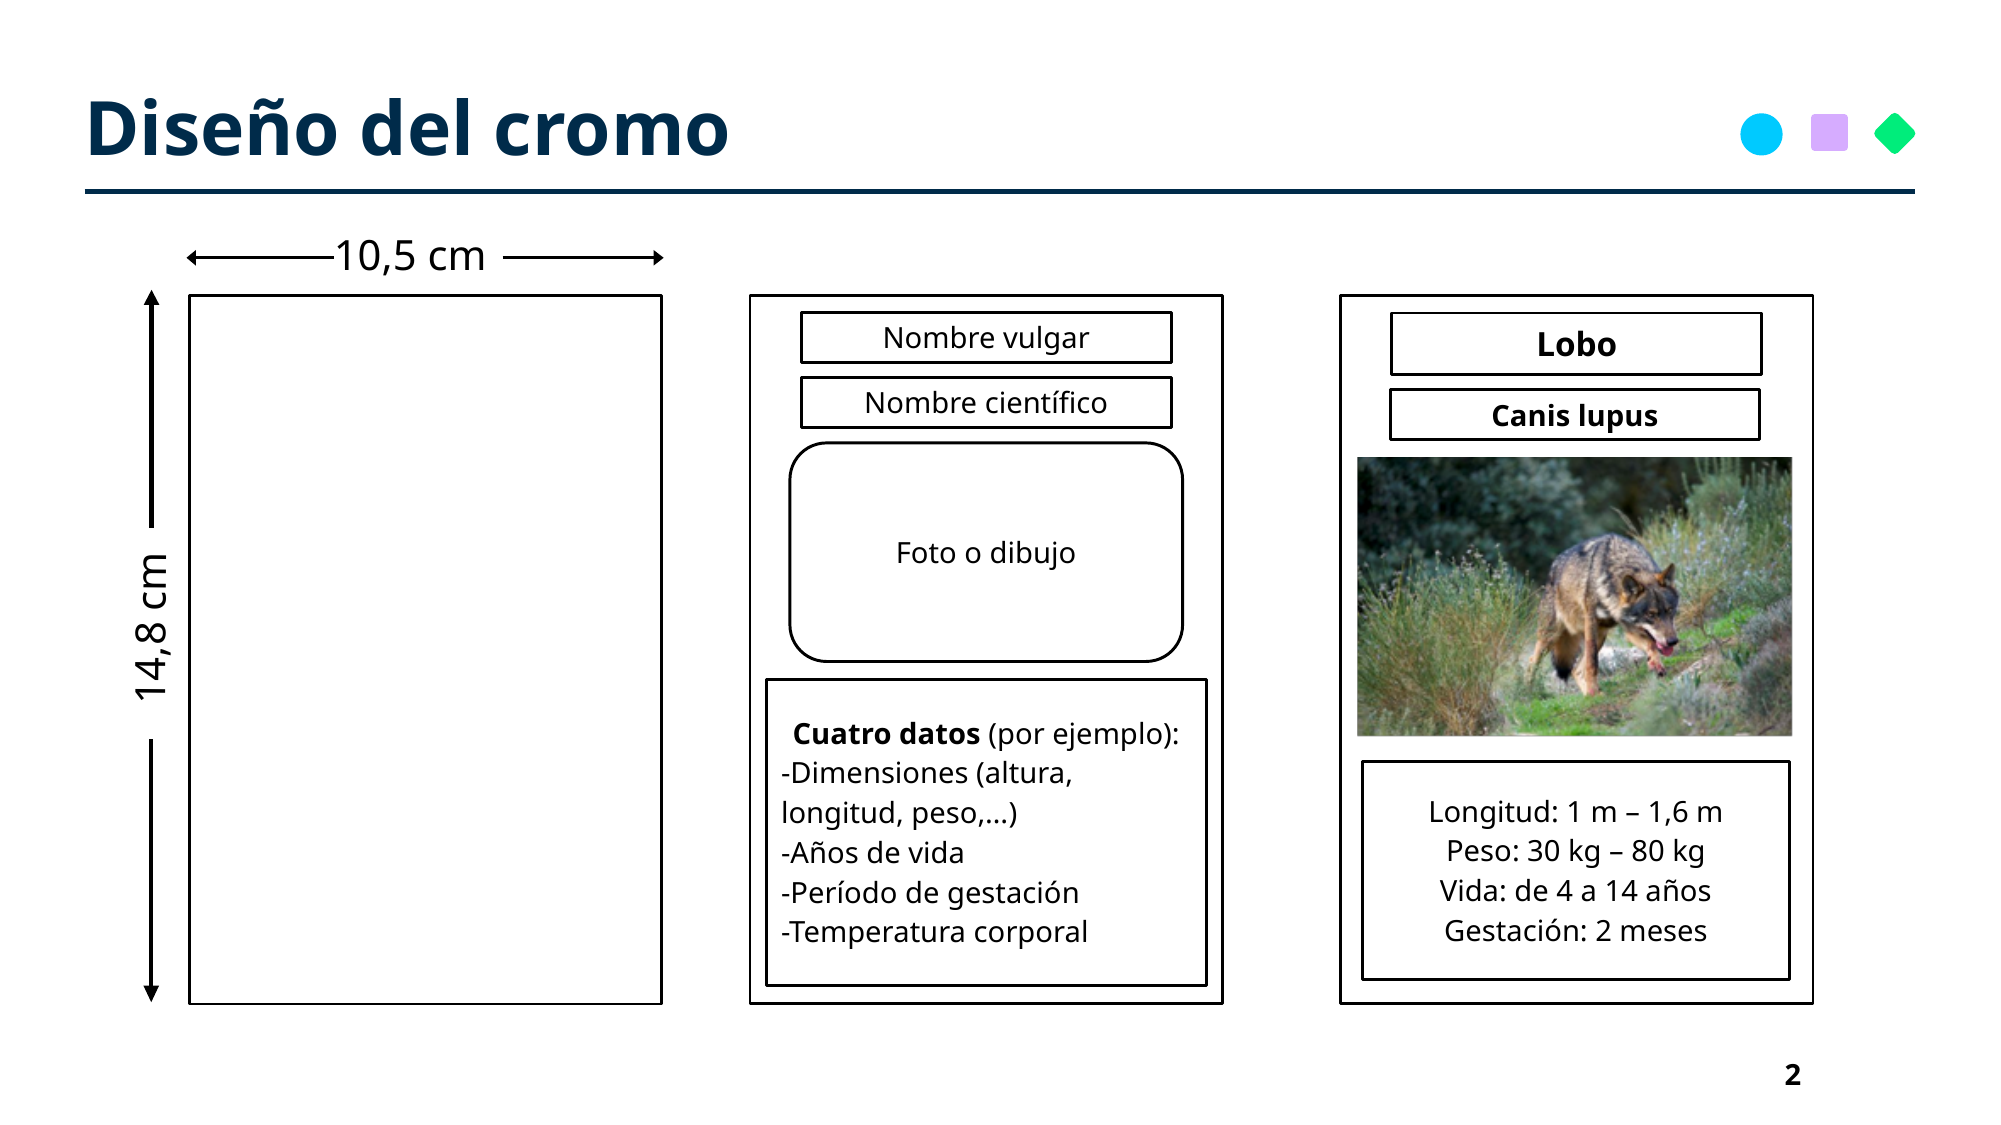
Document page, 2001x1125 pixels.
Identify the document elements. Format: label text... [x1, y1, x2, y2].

text_box 14,8 cm [115, 545, 184, 720]
text_box Nombre científico [801, 377, 1172, 428]
text_box Foto o dibujo [789, 442, 1183, 662]
text_box Longitud: 1 m – 1,6 m Peso: 30 kg – 80 kg Vida: de 4 a 14 años Gestación: 2 meses [1362, 761, 1790, 980]
text_box Canis lupus [1390, 389, 1760, 440]
text_box Cuatro datos (por ejemplo): -Dimensiones (altura, longitud, peso,…) -Años de vida -Período de gestación -Temperatura corporal [766, 679, 1207, 986]
text_box [189, 295, 662, 1004]
text_box [750, 295, 1223, 1004]
text_box Nombre vulgar [801, 312, 1172, 363]
text_box 10,5 cm [318, 220, 493, 288]
picture [1350, 457, 1796, 739]
picture [129, 738, 172, 1028]
text_box Lobo [1391, 312, 1762, 375]
title Diseño del cromo [84, 29, 1601, 178]
text_box [1340, 295, 1813, 1004]
picture [129, 236, 318, 528]
picture [502, 236, 680, 278]
